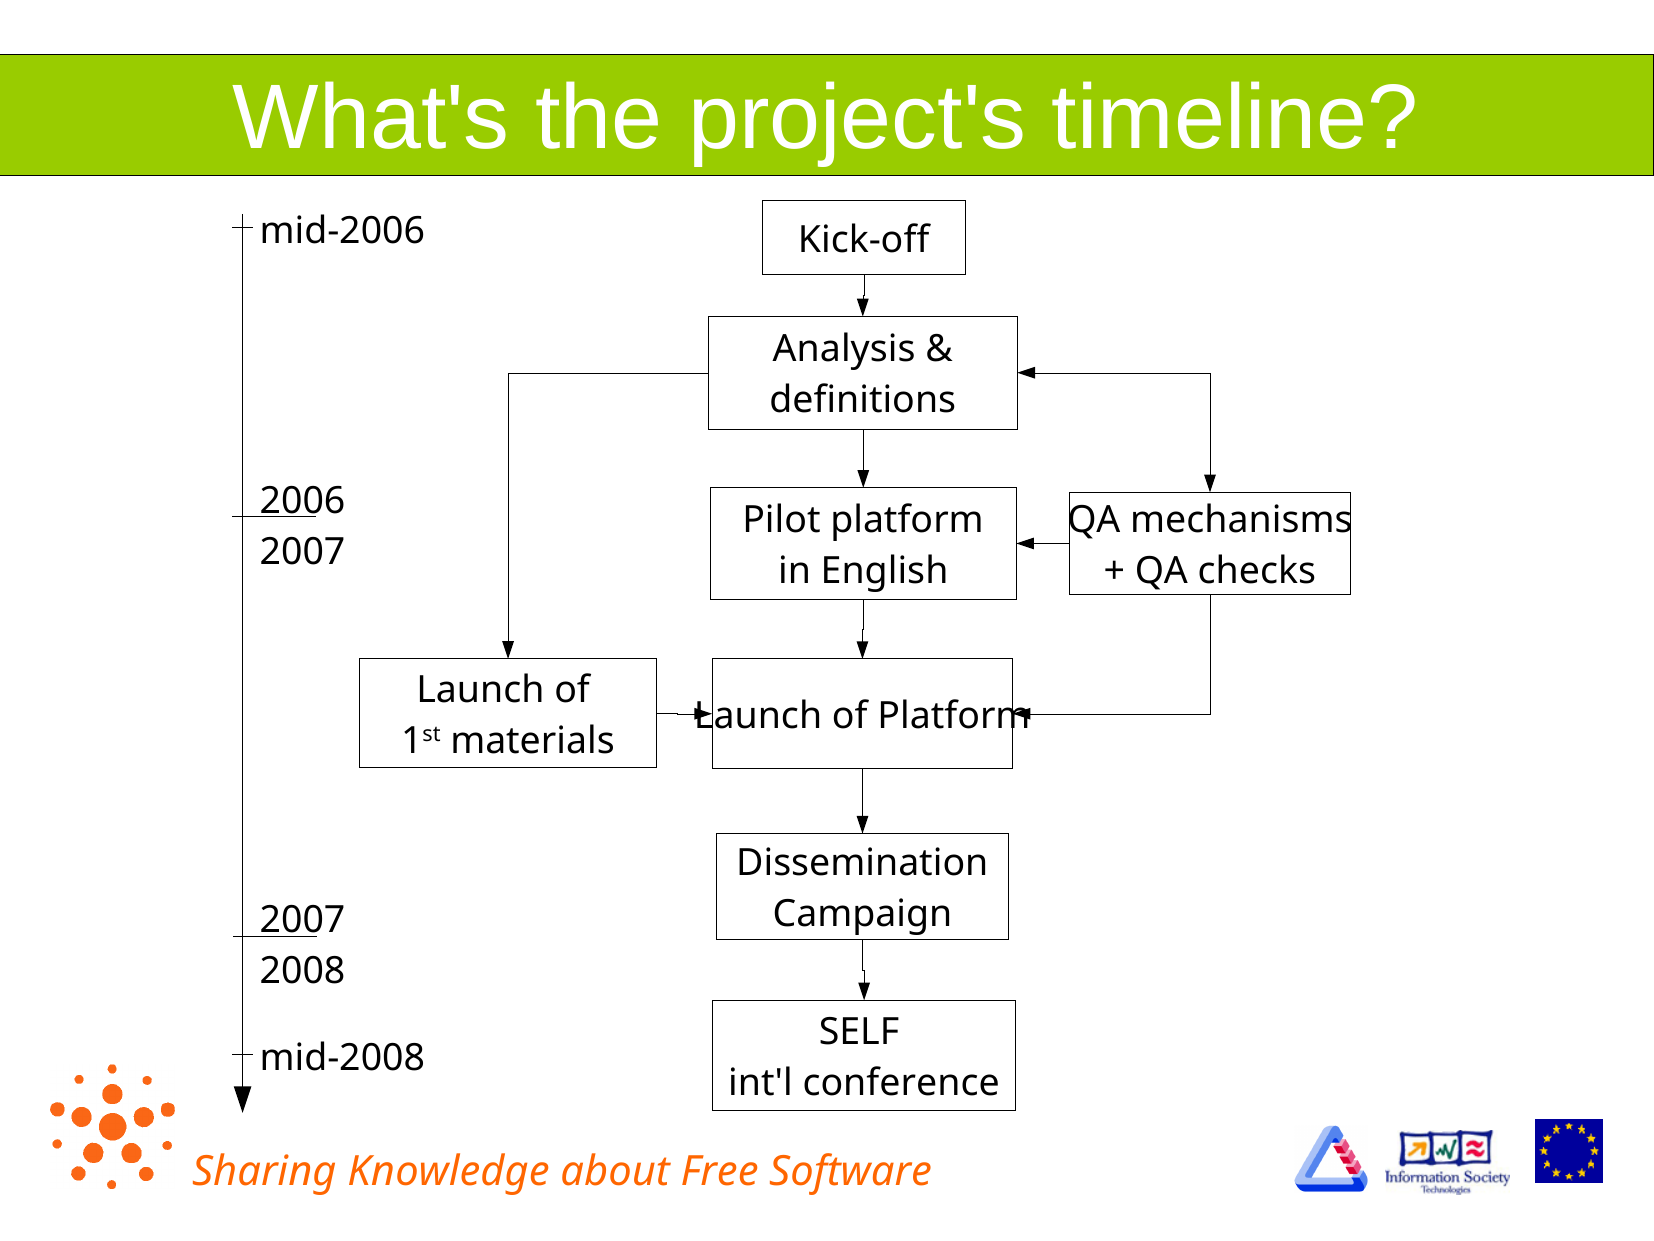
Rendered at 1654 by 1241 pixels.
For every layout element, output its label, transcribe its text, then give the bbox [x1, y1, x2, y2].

picture [1294, 1125, 1368, 1193]
text_box Launch of Platform [712, 658, 1013, 769]
text_box mid-2006 [259, 203, 416, 251]
text_box QA mechanisms + QA checks [1069, 492, 1351, 595]
picture [1535, 1119, 1603, 1183]
text_box 2007 2008 [259, 892, 343, 986]
text_box Analysis & definitions [708, 316, 1018, 430]
text_box mid-2008 [259, 1030, 416, 1078]
text_box 2006 2007 [259, 473, 343, 567]
text_box Dissemination Campaign [716, 833, 1009, 940]
picture [50, 1064, 175, 1189]
text_box Launch of 1st materials [359, 658, 657, 768]
title What's the project's timeline? [82, 59, 1571, 174]
text_box Pilot platform in English [710, 487, 1017, 600]
text_box Kick-off [762, 200, 966, 275]
picture [1385, 1130, 1510, 1195]
text_box SELF int'l conference [712, 1000, 1016, 1111]
